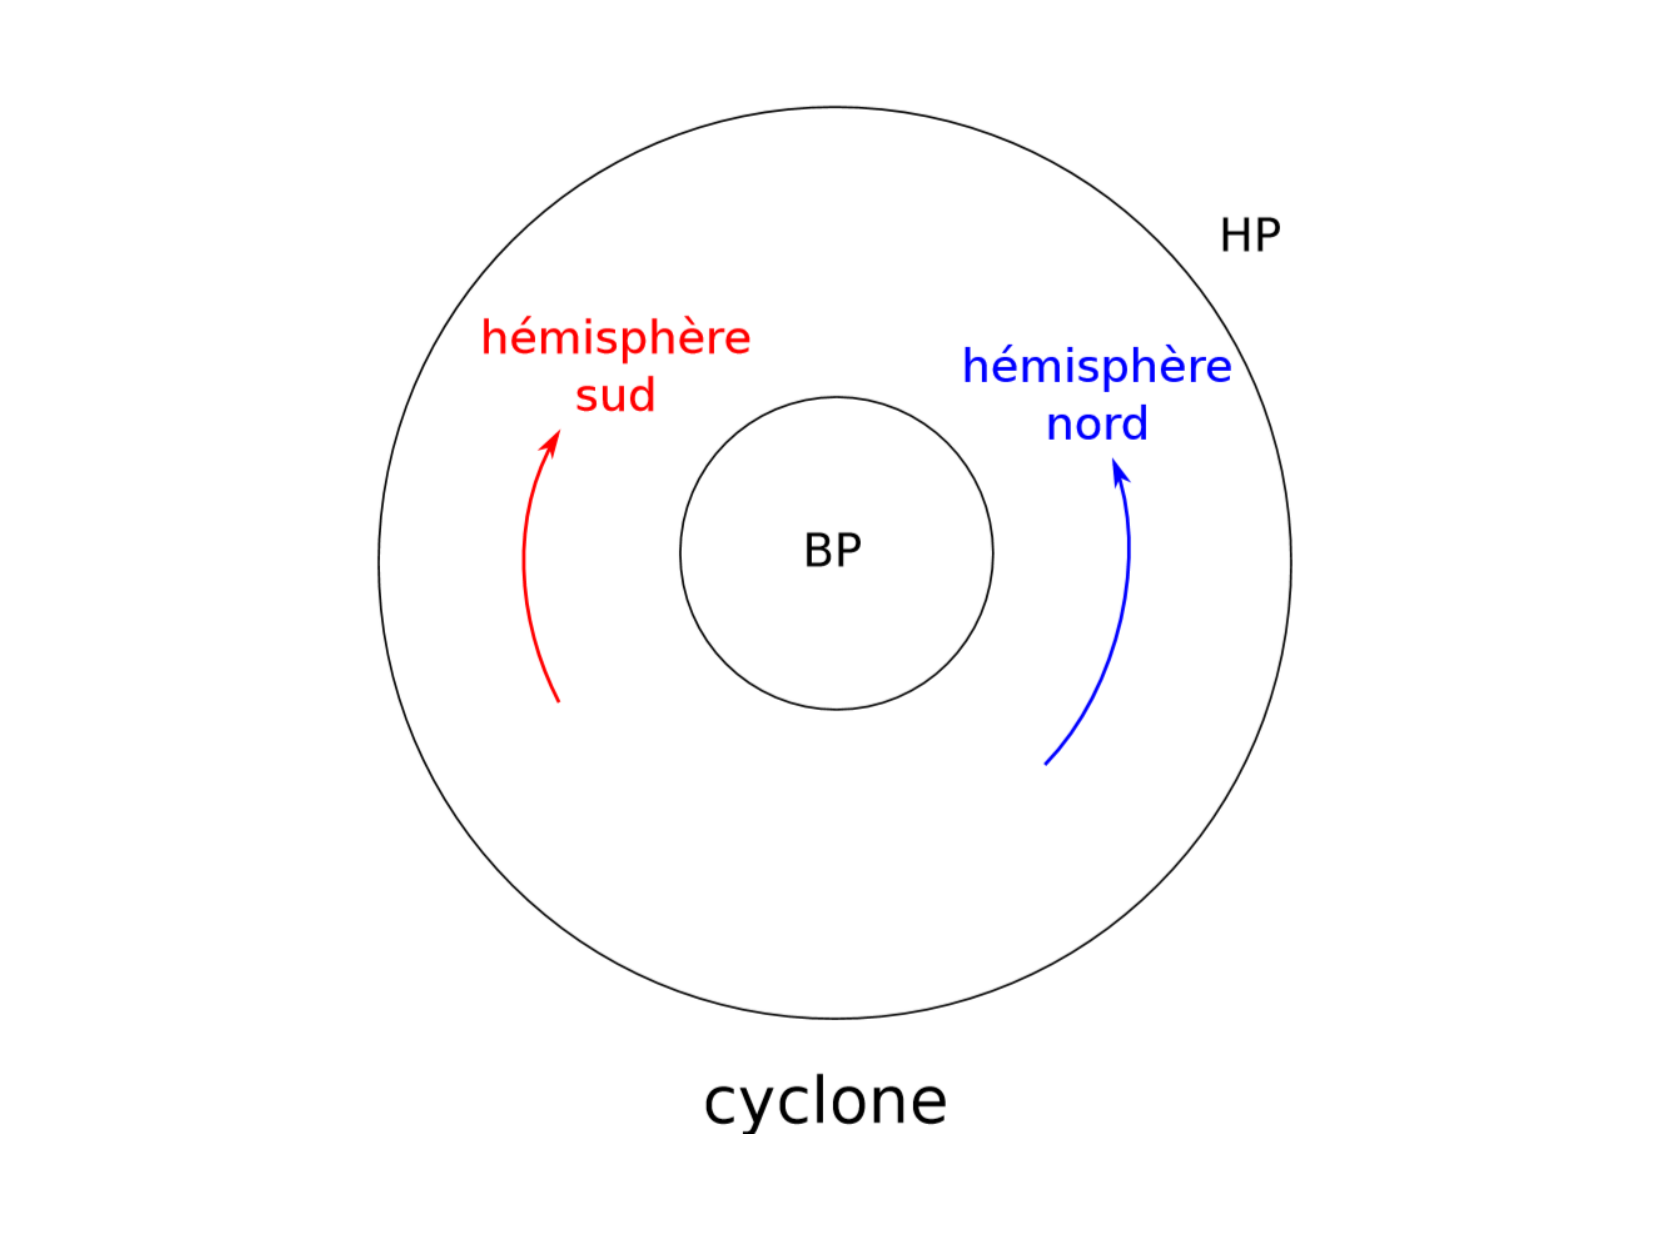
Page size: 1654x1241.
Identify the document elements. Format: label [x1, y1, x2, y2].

picture [330, 77, 1384, 1134]
